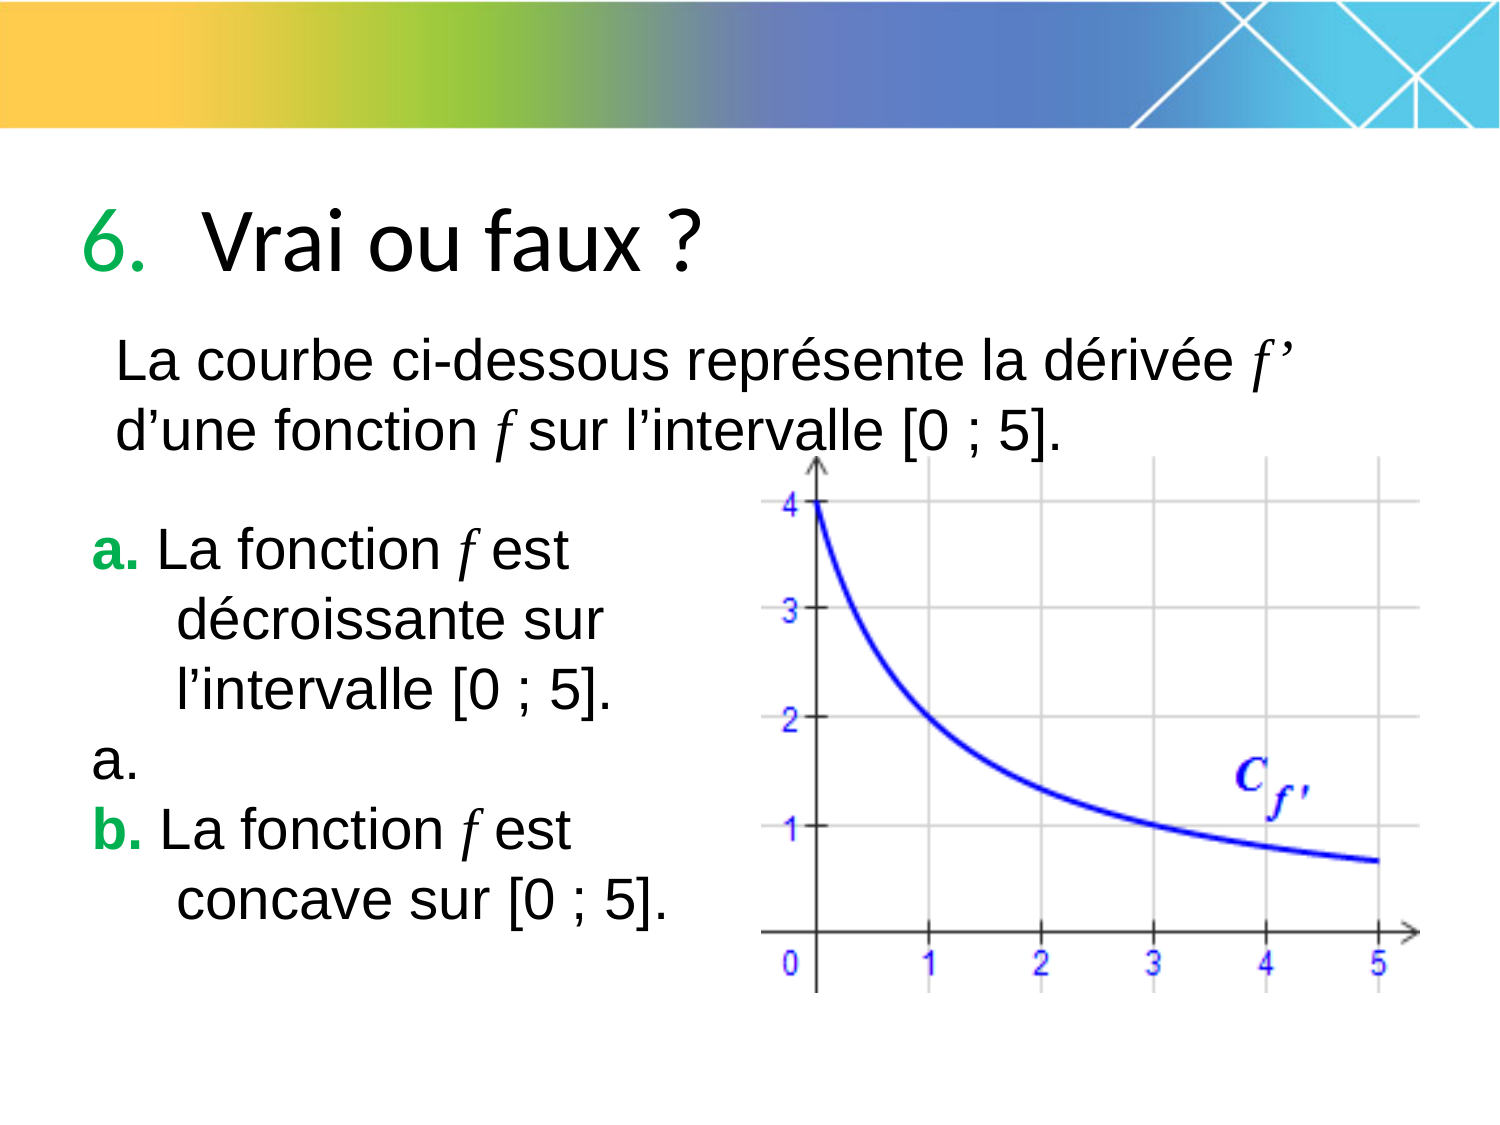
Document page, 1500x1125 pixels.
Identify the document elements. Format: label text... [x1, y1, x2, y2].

picture [761, 456, 1420, 993]
text_box Vrai ou faux ? [64, 172, 1483, 299]
text_box a. La fonction f est décroissante sur l’intervalle [0 ; 5]. b. La fonction f est concave sur [0 ; 5]. [76, 503, 727, 943]
text_box La courbe ci-dessous représente la dérivée f’ d’une fonction f sur l’intervalle [0 ; 5]. [100, 314, 1412, 471]
